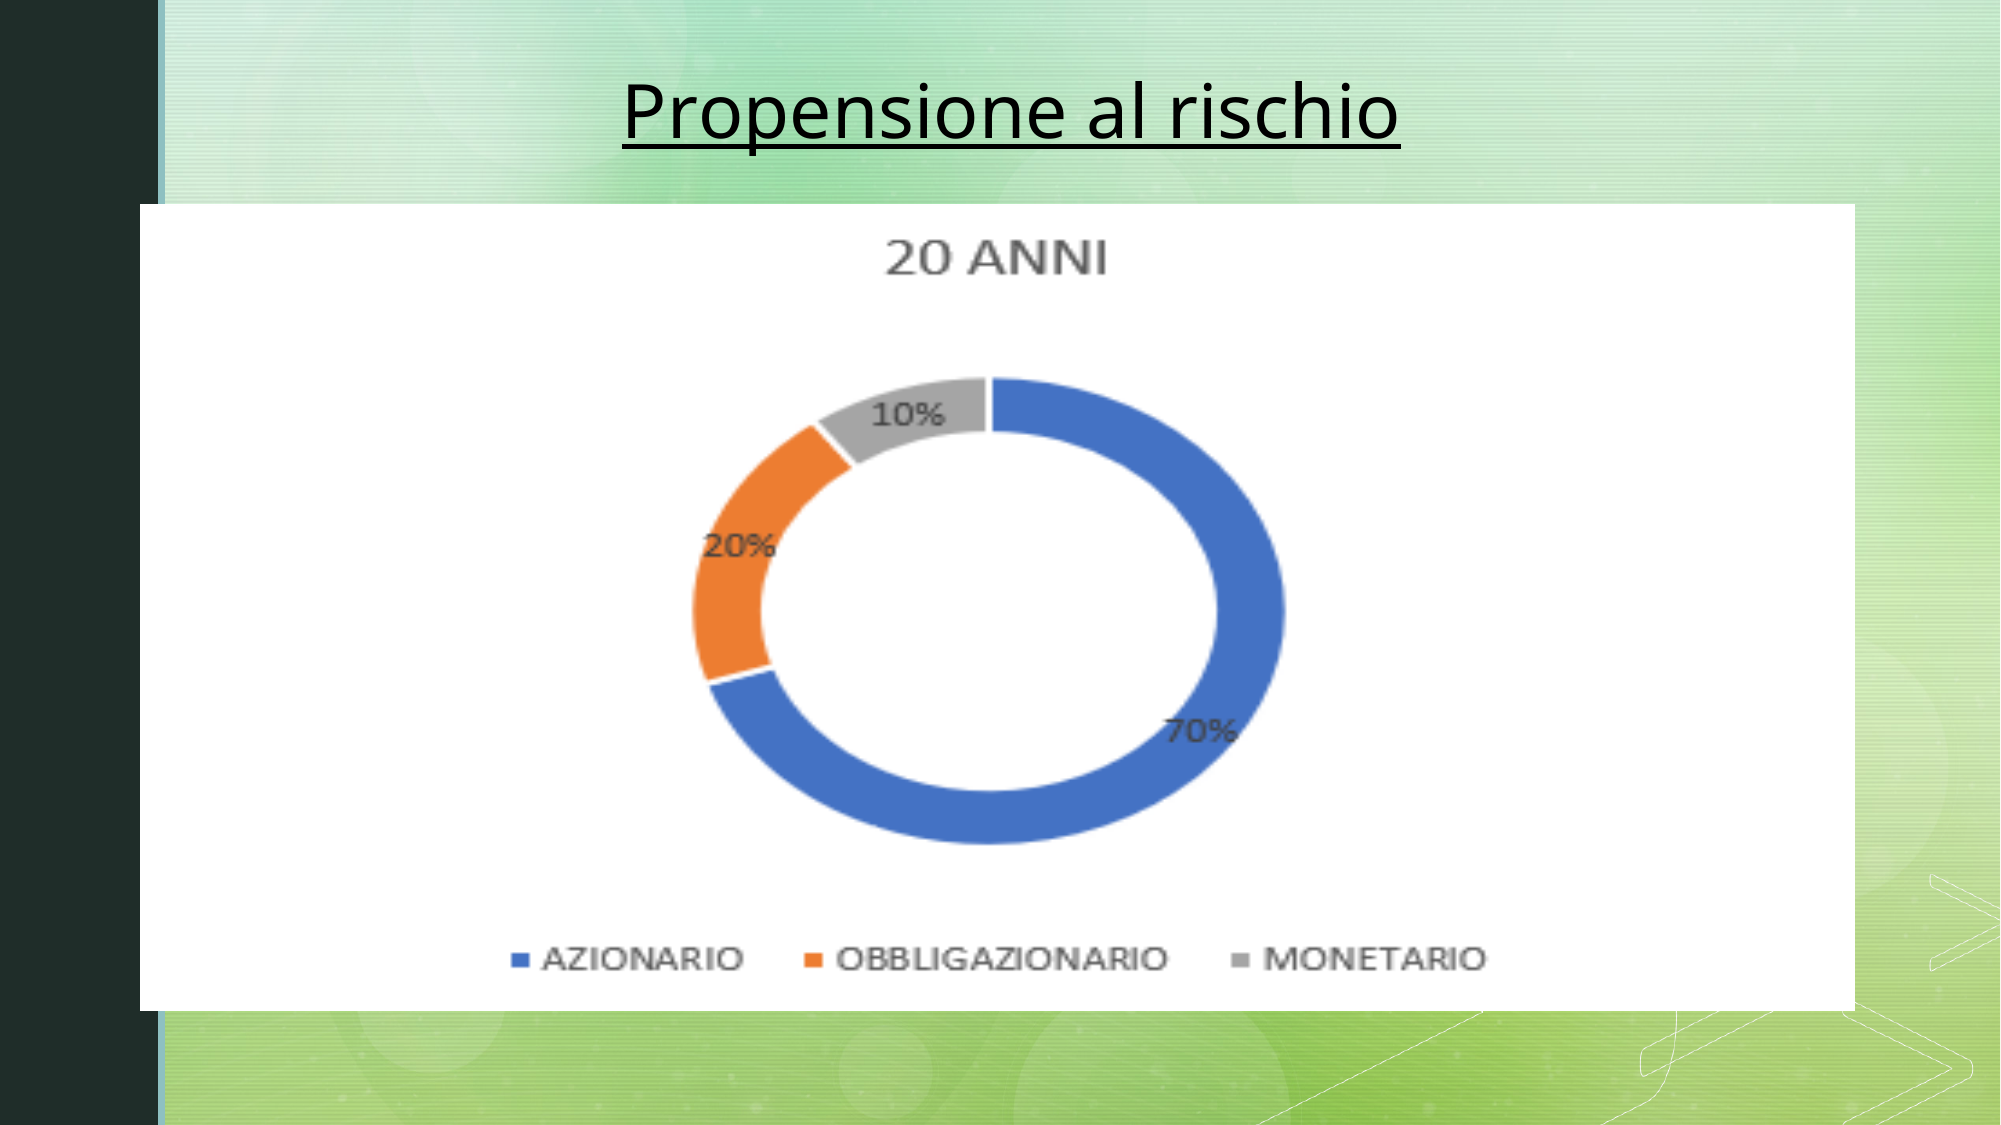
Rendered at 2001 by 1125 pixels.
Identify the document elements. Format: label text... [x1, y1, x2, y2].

text_box Propensione al rischio [511, 49, 1512, 157]
picture [140, 204, 1855, 1011]
